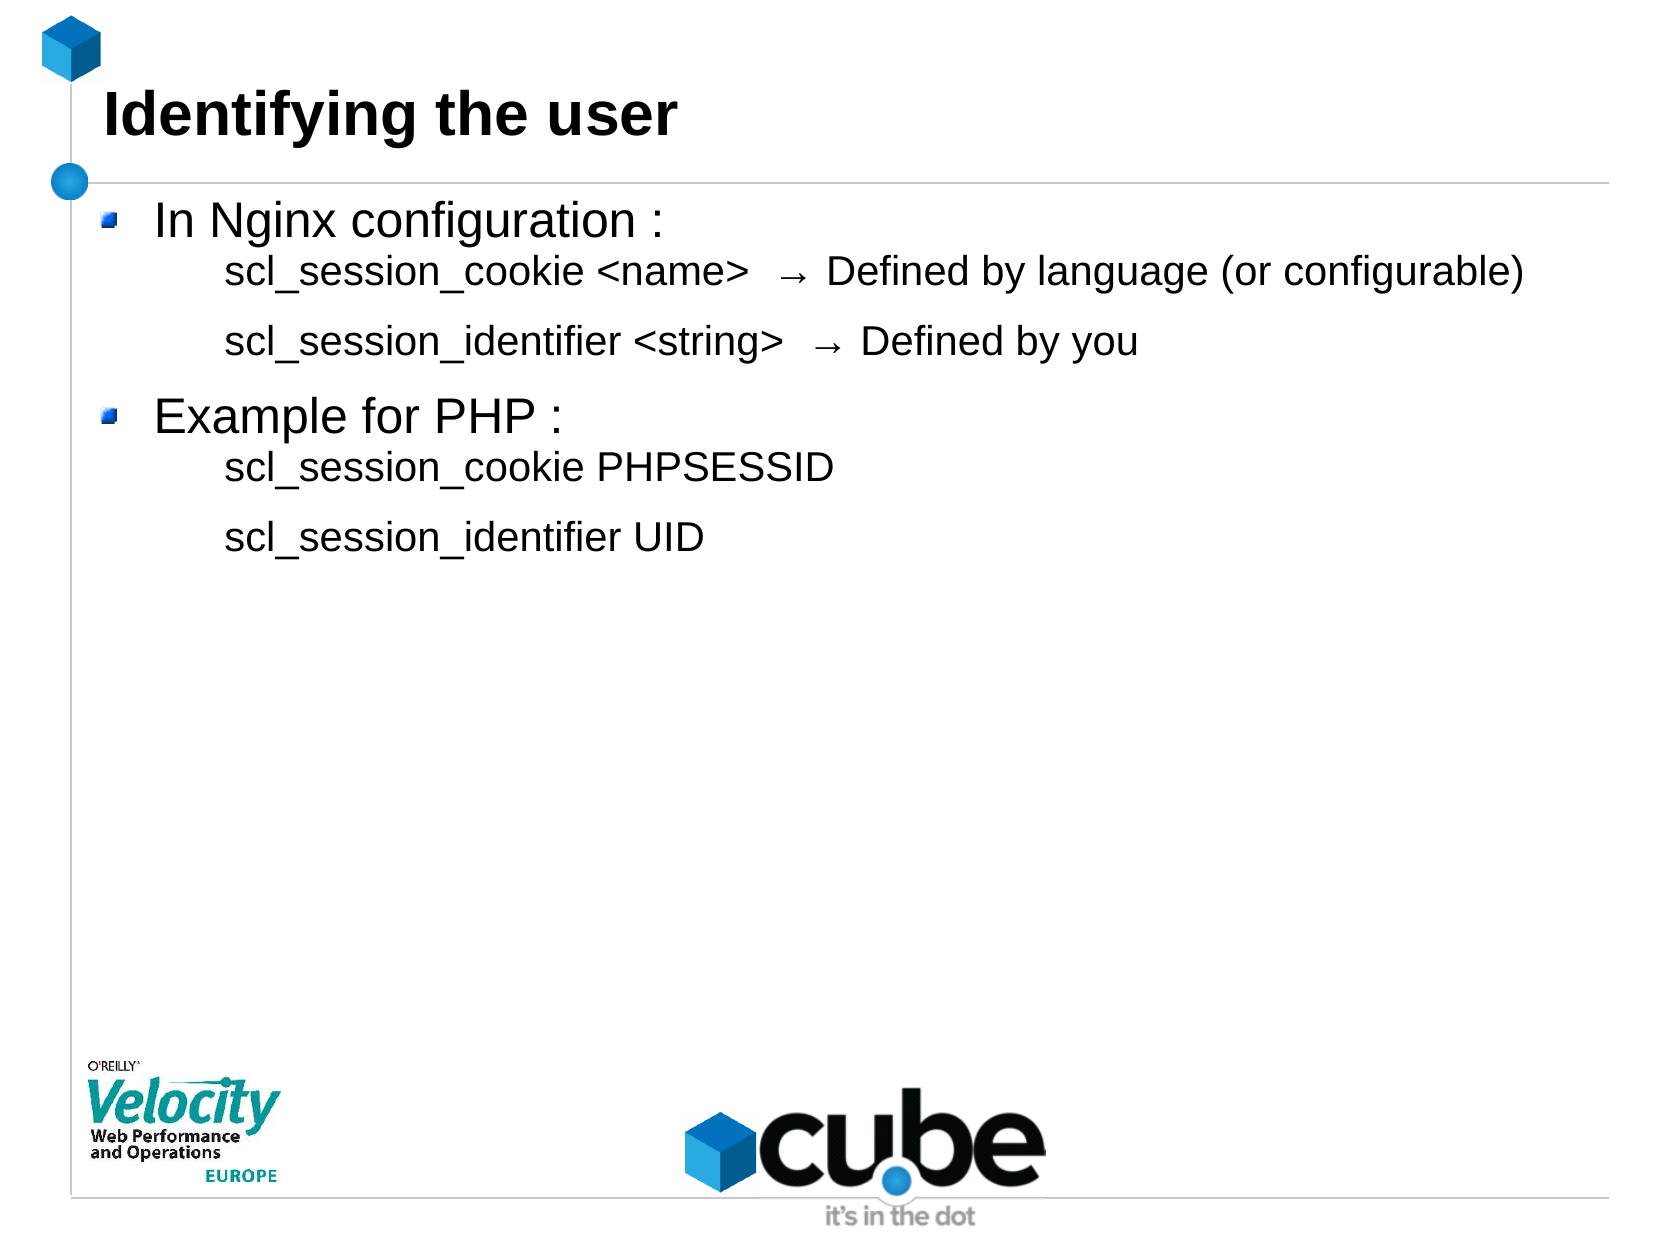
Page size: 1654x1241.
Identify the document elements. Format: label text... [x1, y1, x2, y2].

title Identifying the user [103, 49, 1551, 178]
picture [88, 1061, 281, 1182]
list In Nginx configuration : scl_session_cookie <name> → Defined by language (or configurable) scl_session_identifier <string> → Defined by you Example for PHP : scl_session_cookie PHPSESSID scl_session_identifier UID [82, 191, 1571, 912]
